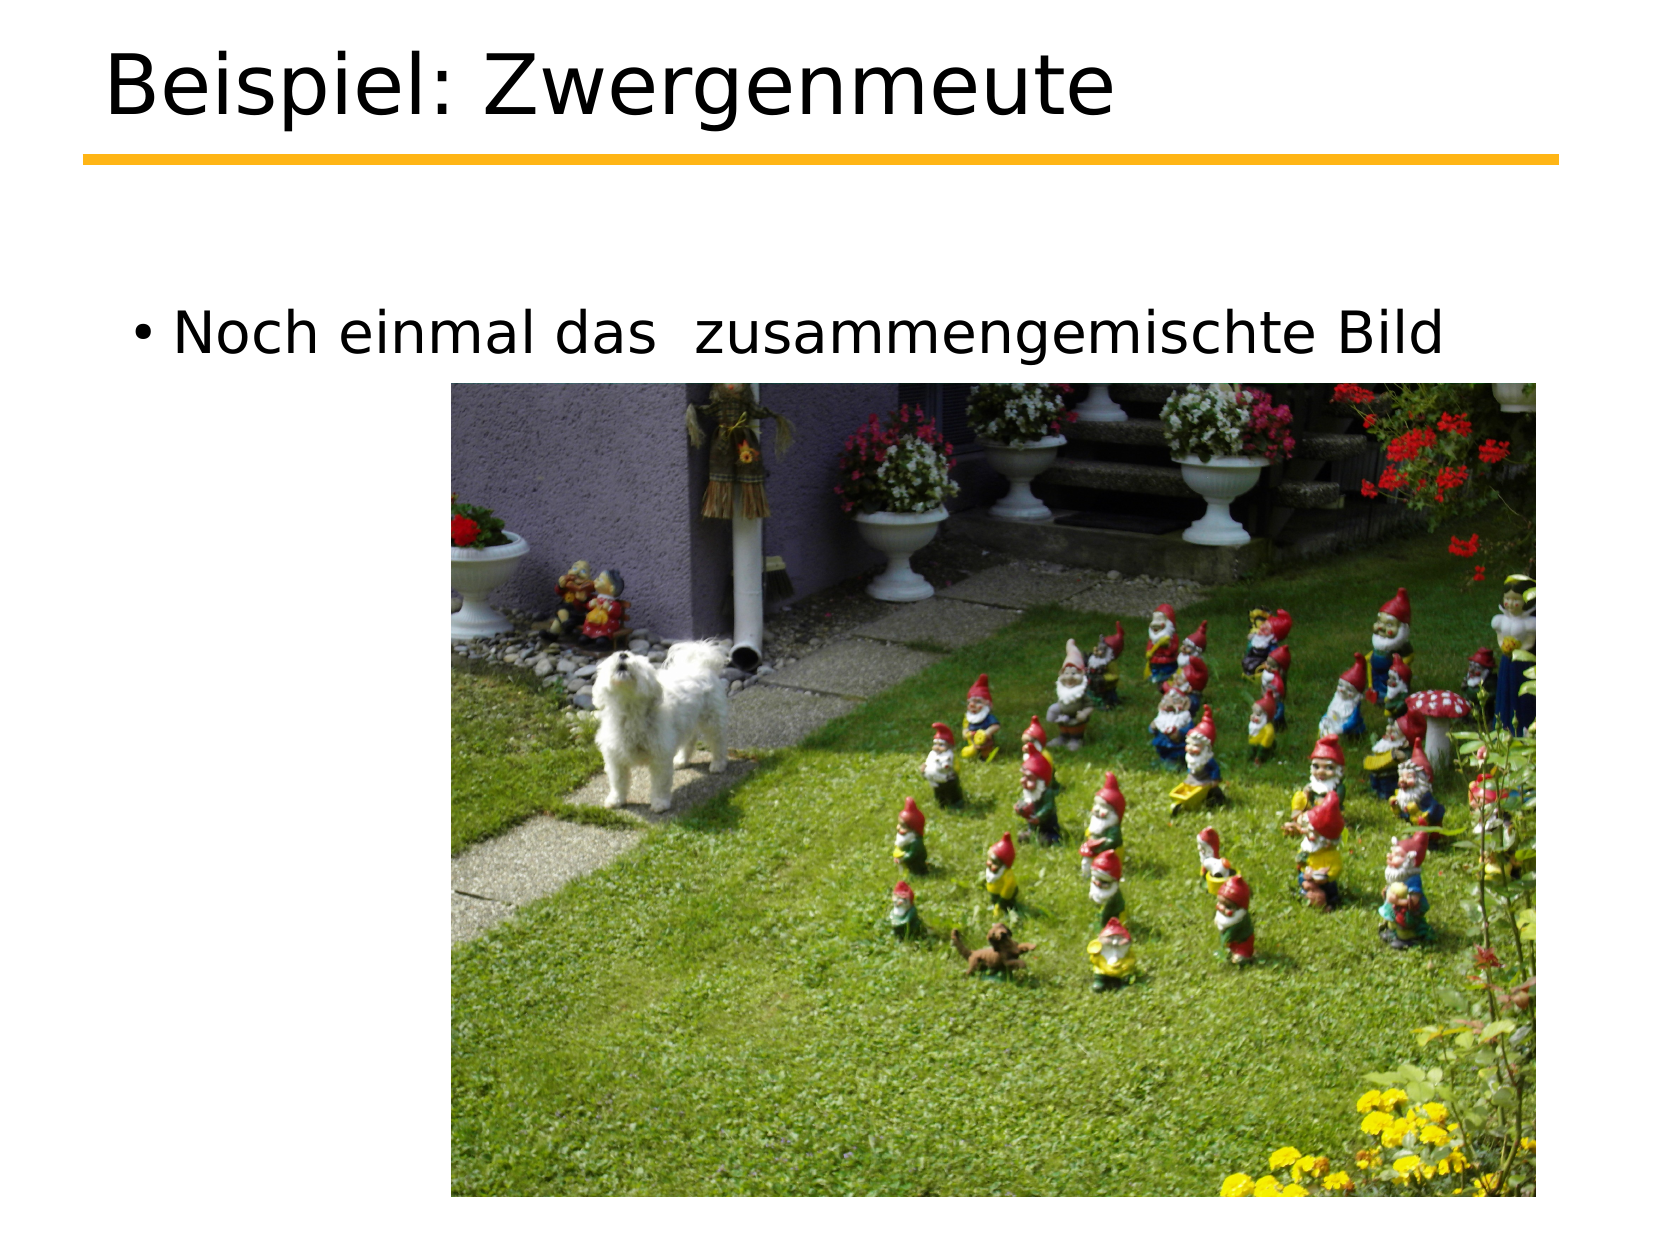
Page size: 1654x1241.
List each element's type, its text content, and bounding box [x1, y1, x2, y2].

title Beispiel: Zwergenmeute [88, 29, 1506, 142]
text_box Noch einmal das zusammengemischte Bild [118, 258, 1536, 342]
picture [451, 383, 1536, 1197]
